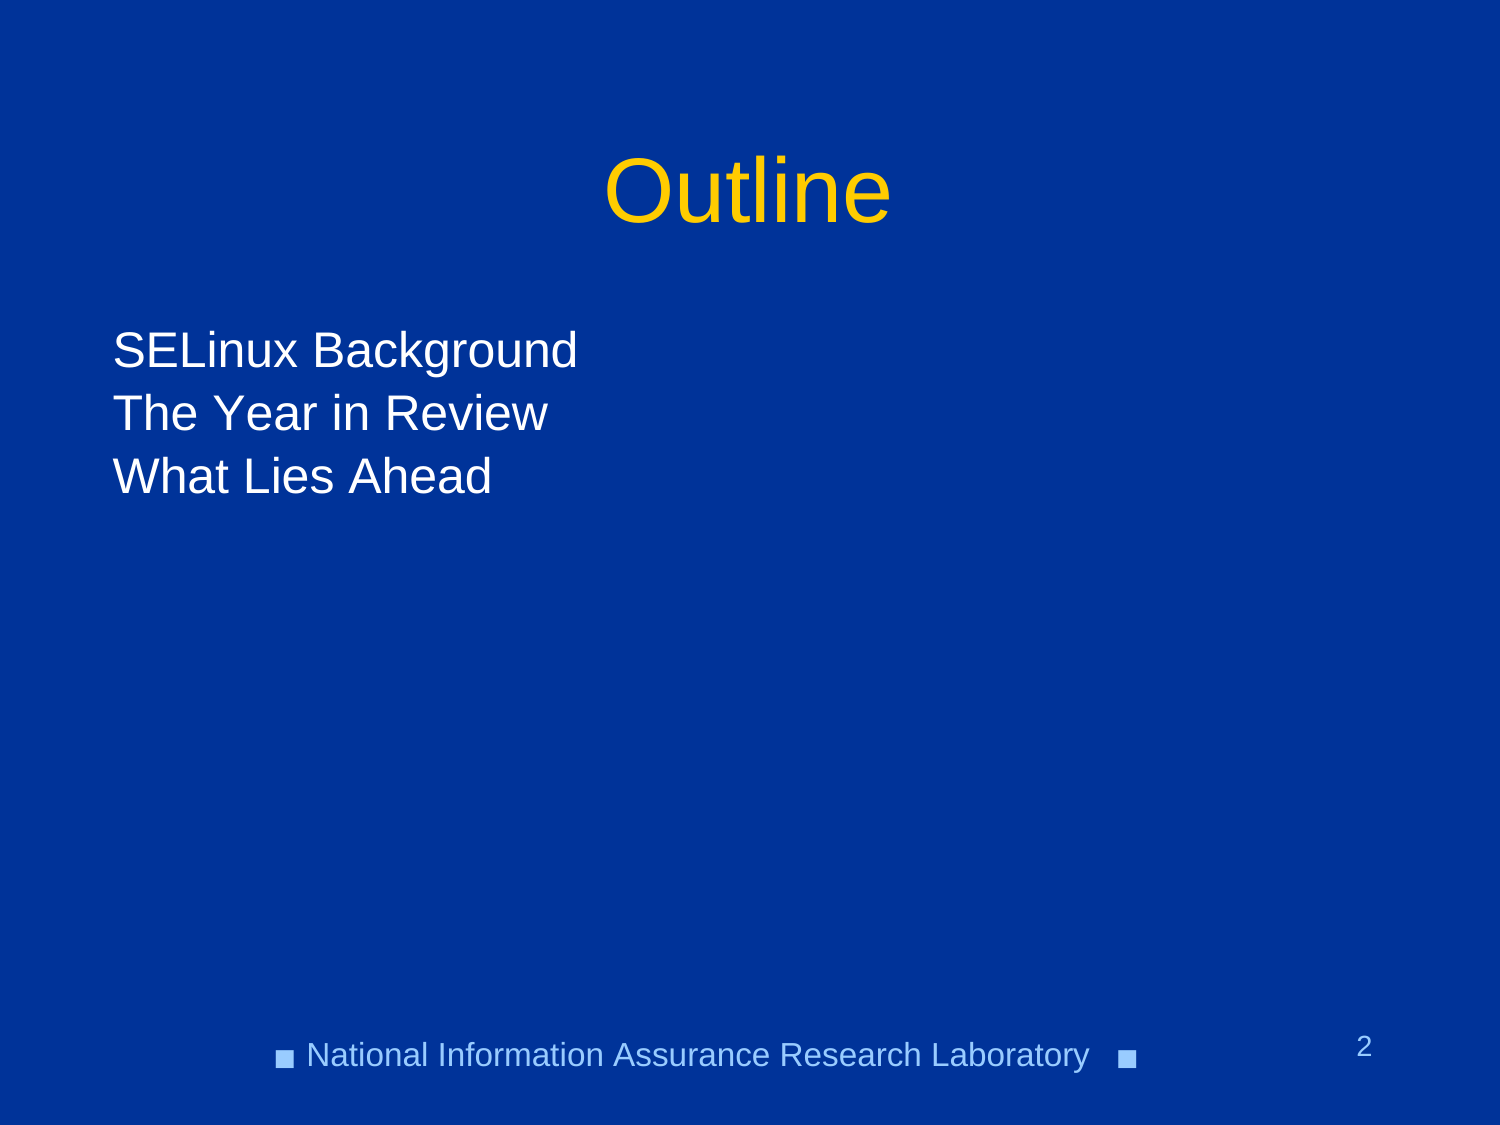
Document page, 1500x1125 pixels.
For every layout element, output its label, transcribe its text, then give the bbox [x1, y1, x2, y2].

list SELinux Background The Year in Review What Lies Ahead [112, 324, 1385, 997]
title Outline [112, 78, 1385, 309]
